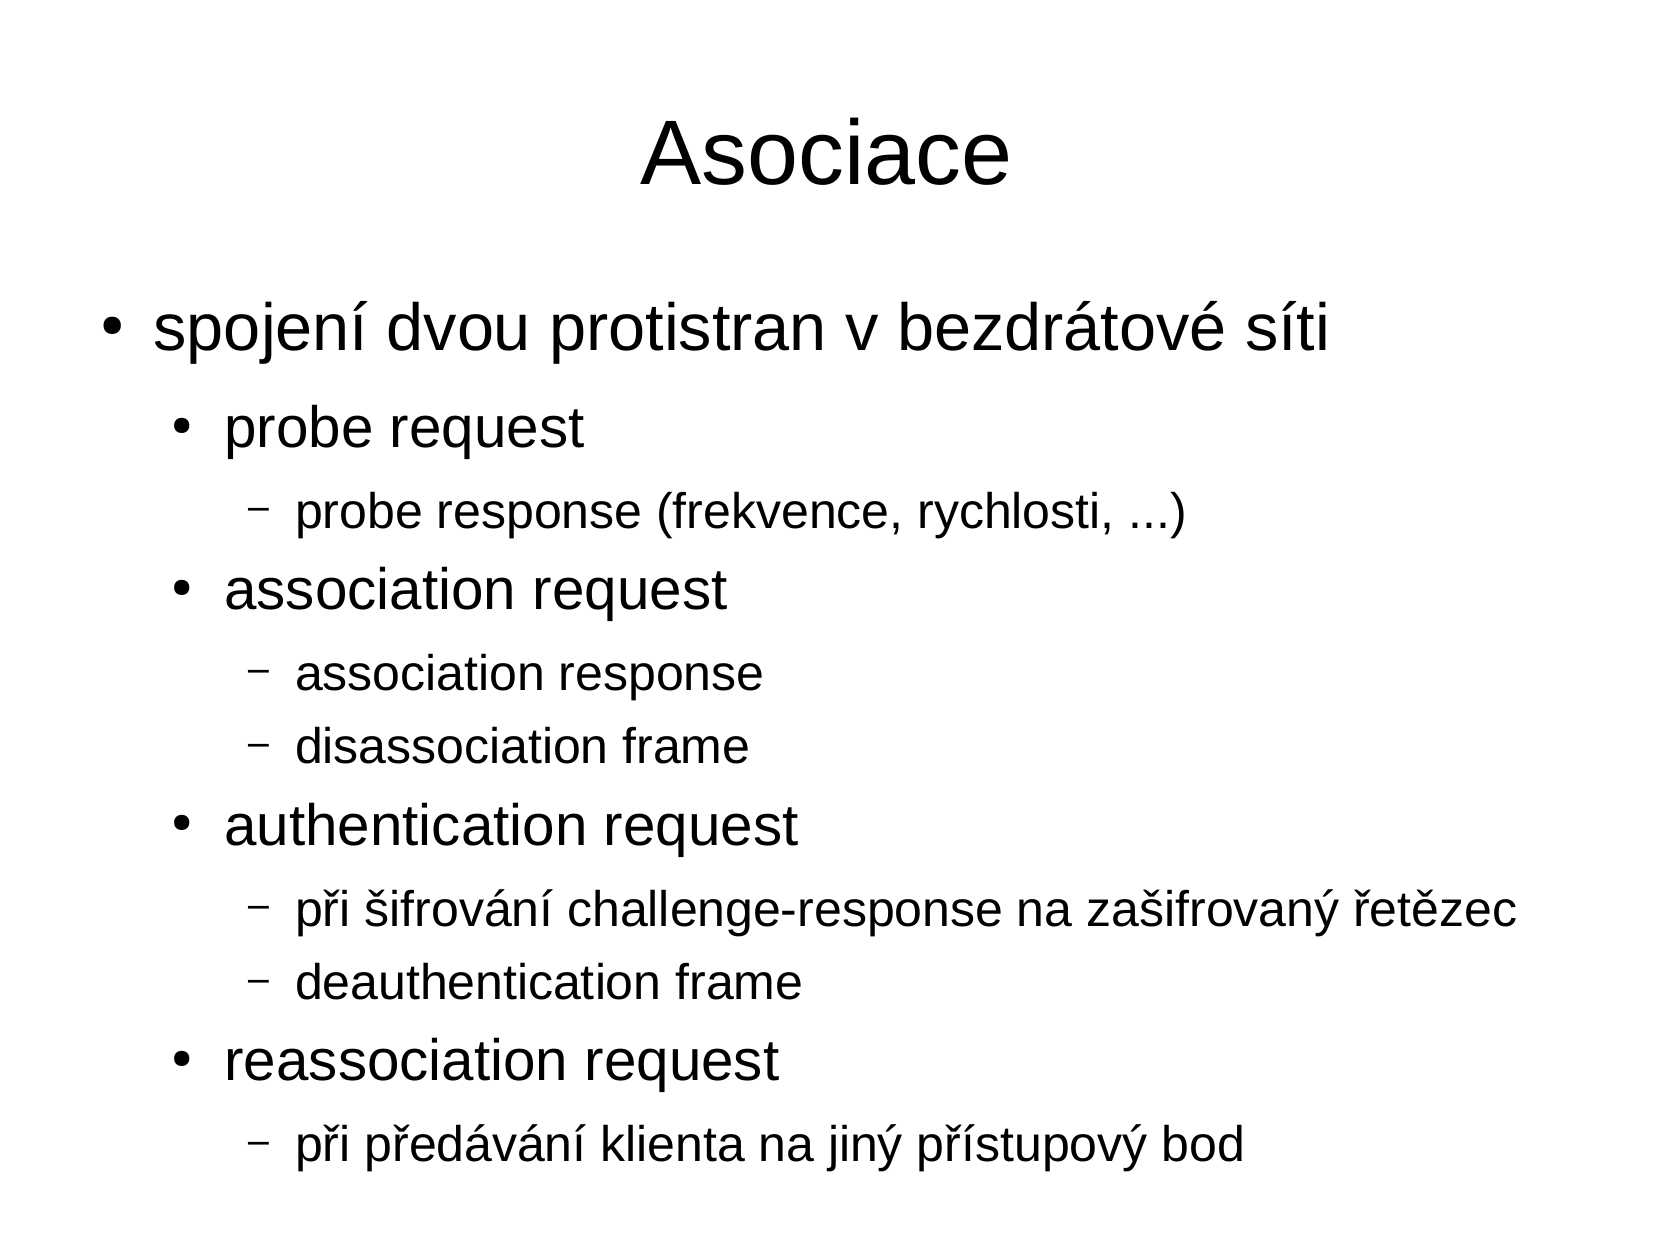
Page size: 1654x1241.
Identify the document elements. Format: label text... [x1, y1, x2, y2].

title Asociace [82, 49, 1571, 257]
list spojení dvou protistran v bezdrátové síti probe request probe response (frekvence, rychlosti, ...) association request association response disassociation frame authentication request při šifrování challenge-response na zašifrovaný řetězec deauthentication frame reassociation request při předávání klienta na jiný přístupový bod [82, 290, 1571, 1173]
